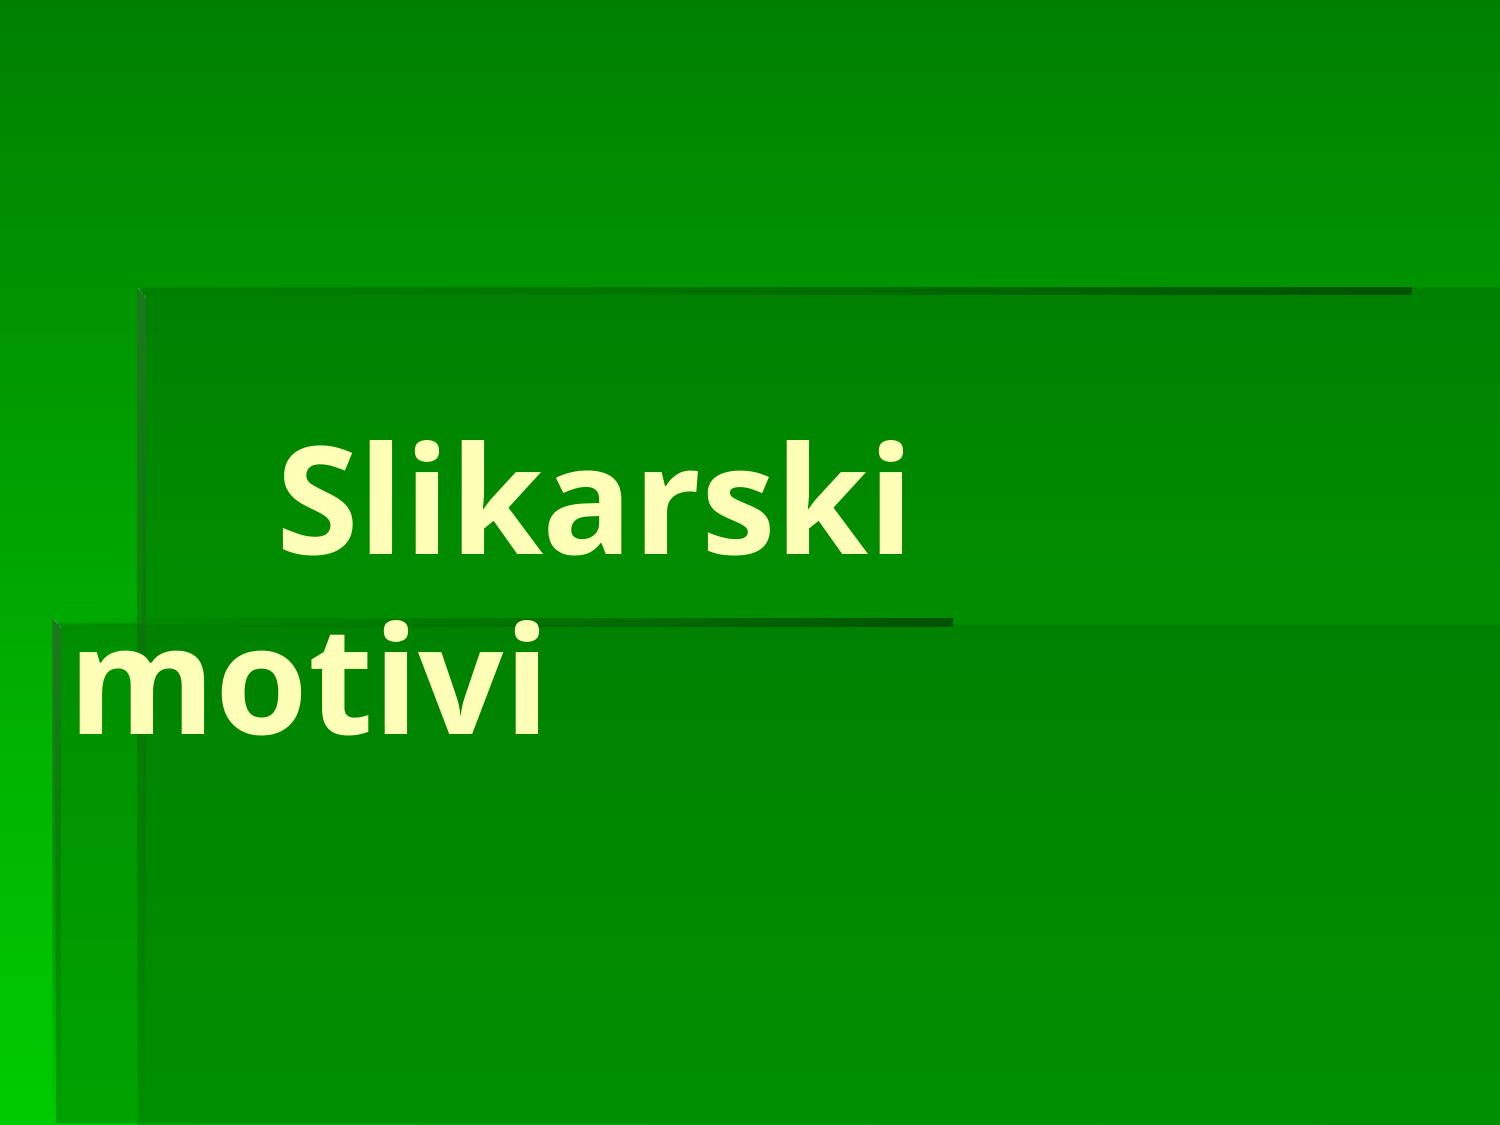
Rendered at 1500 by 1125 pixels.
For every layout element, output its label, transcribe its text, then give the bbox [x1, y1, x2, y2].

title Slikarski motivi [53, 397, 1450, 598]
